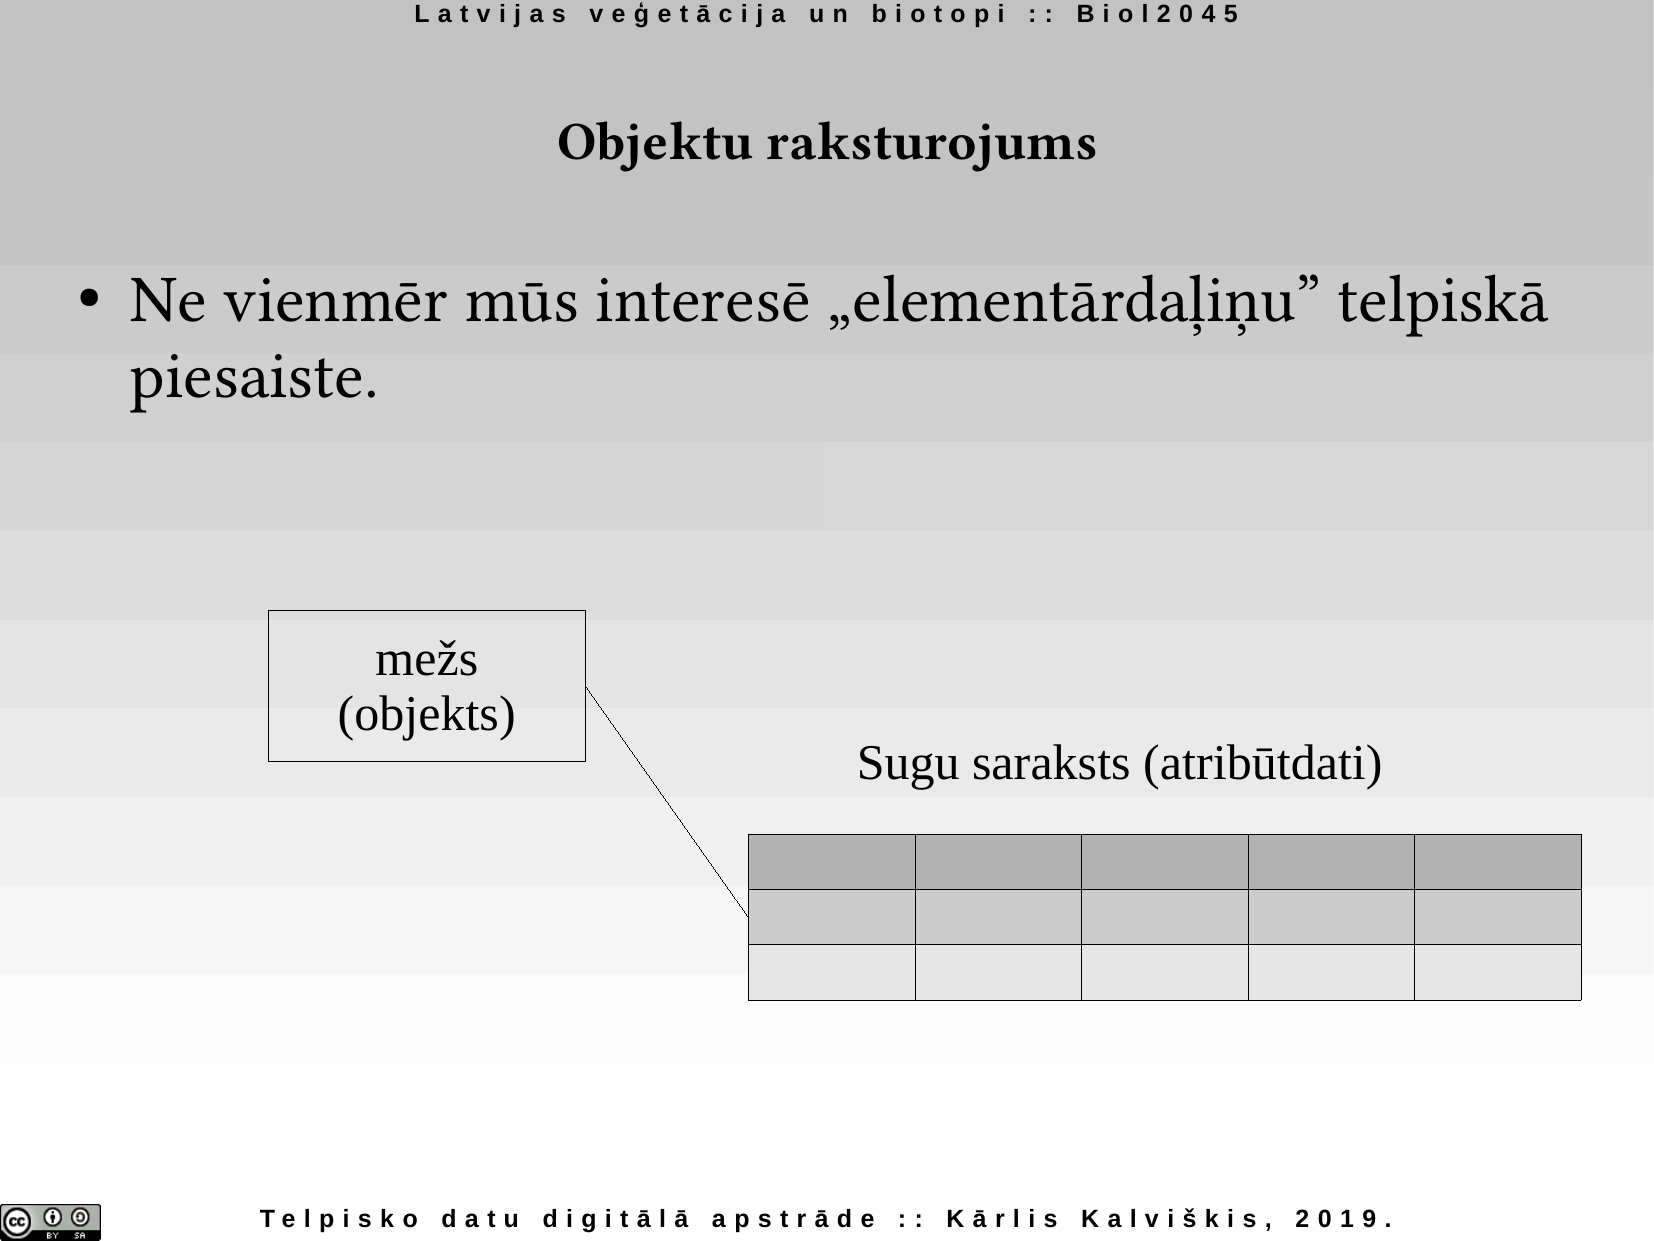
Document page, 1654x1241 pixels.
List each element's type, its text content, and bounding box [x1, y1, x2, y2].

table_cell [749, 890, 915, 944]
table_cell [916, 945, 1081, 1000]
title Objektu raksturojums [59, 37, 1596, 246]
table_cell [1415, 945, 1581, 1000]
table_cell [1082, 890, 1248, 944]
text_box mežs (objekts) [268, 610, 586, 762]
table_header [1415, 835, 1581, 889]
list Ne vienmēr mūs interesē „elementārdaļiņu” telpiskā piesaiste. [59, 261, 1596, 1163]
table_cell [916, 890, 1081, 944]
table_cell [1415, 890, 1581, 944]
table_header [916, 835, 1081, 889]
table_header [749, 835, 915, 889]
table_header [1249, 835, 1414, 889]
table_cell [1249, 945, 1414, 1000]
text_box Sugu saraksts (atribūtdati) [856, 734, 1384, 791]
picture [0, 0, 1654, 1241]
table_cell [1249, 890, 1414, 944]
table_header [1082, 835, 1248, 889]
table_cell [749, 945, 915, 1000]
table_cell [1082, 945, 1248, 1000]
